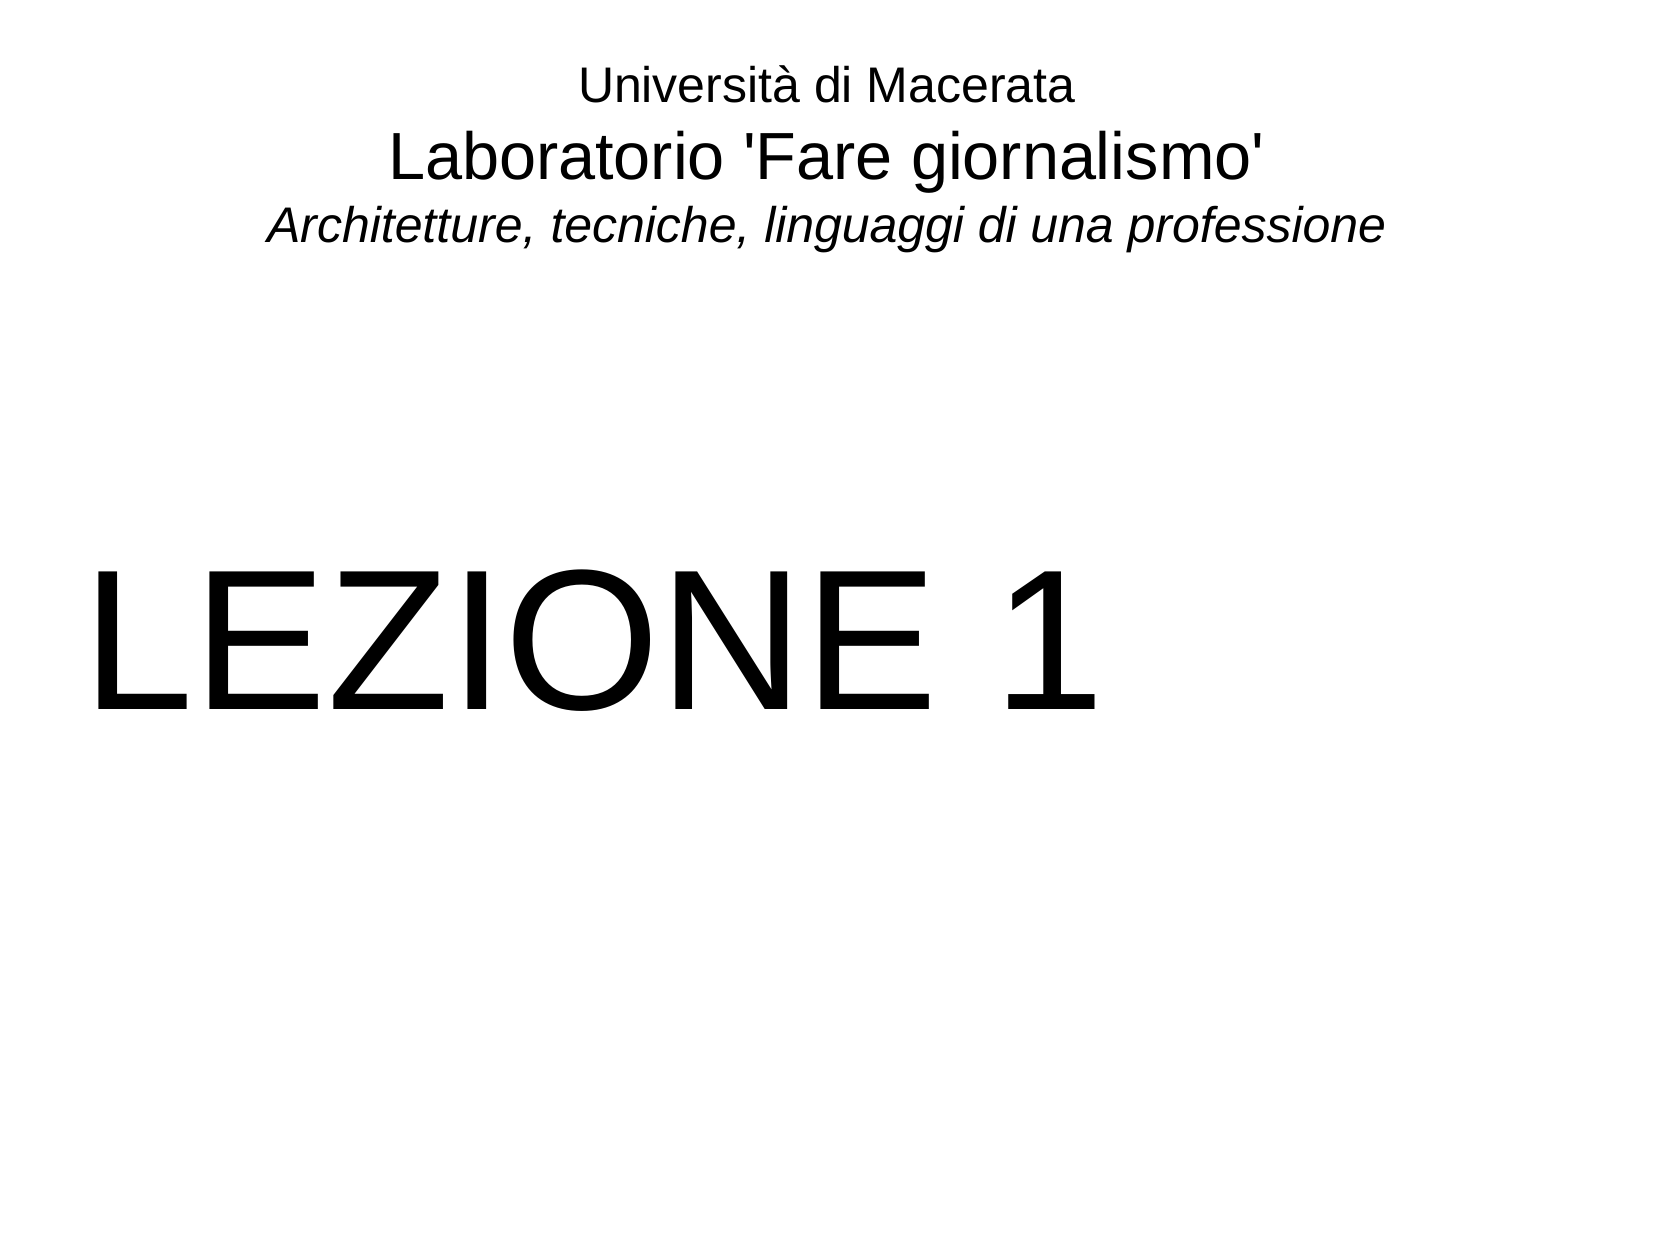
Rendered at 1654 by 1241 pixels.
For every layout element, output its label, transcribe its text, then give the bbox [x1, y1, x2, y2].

list LEZIONE 1 [82, 290, 1571, 1109]
title Università di Macerata Laboratorio 'Fare giornalismo' Architetture, tecniche, linguaggi di una professione [82, 49, 1571, 257]
